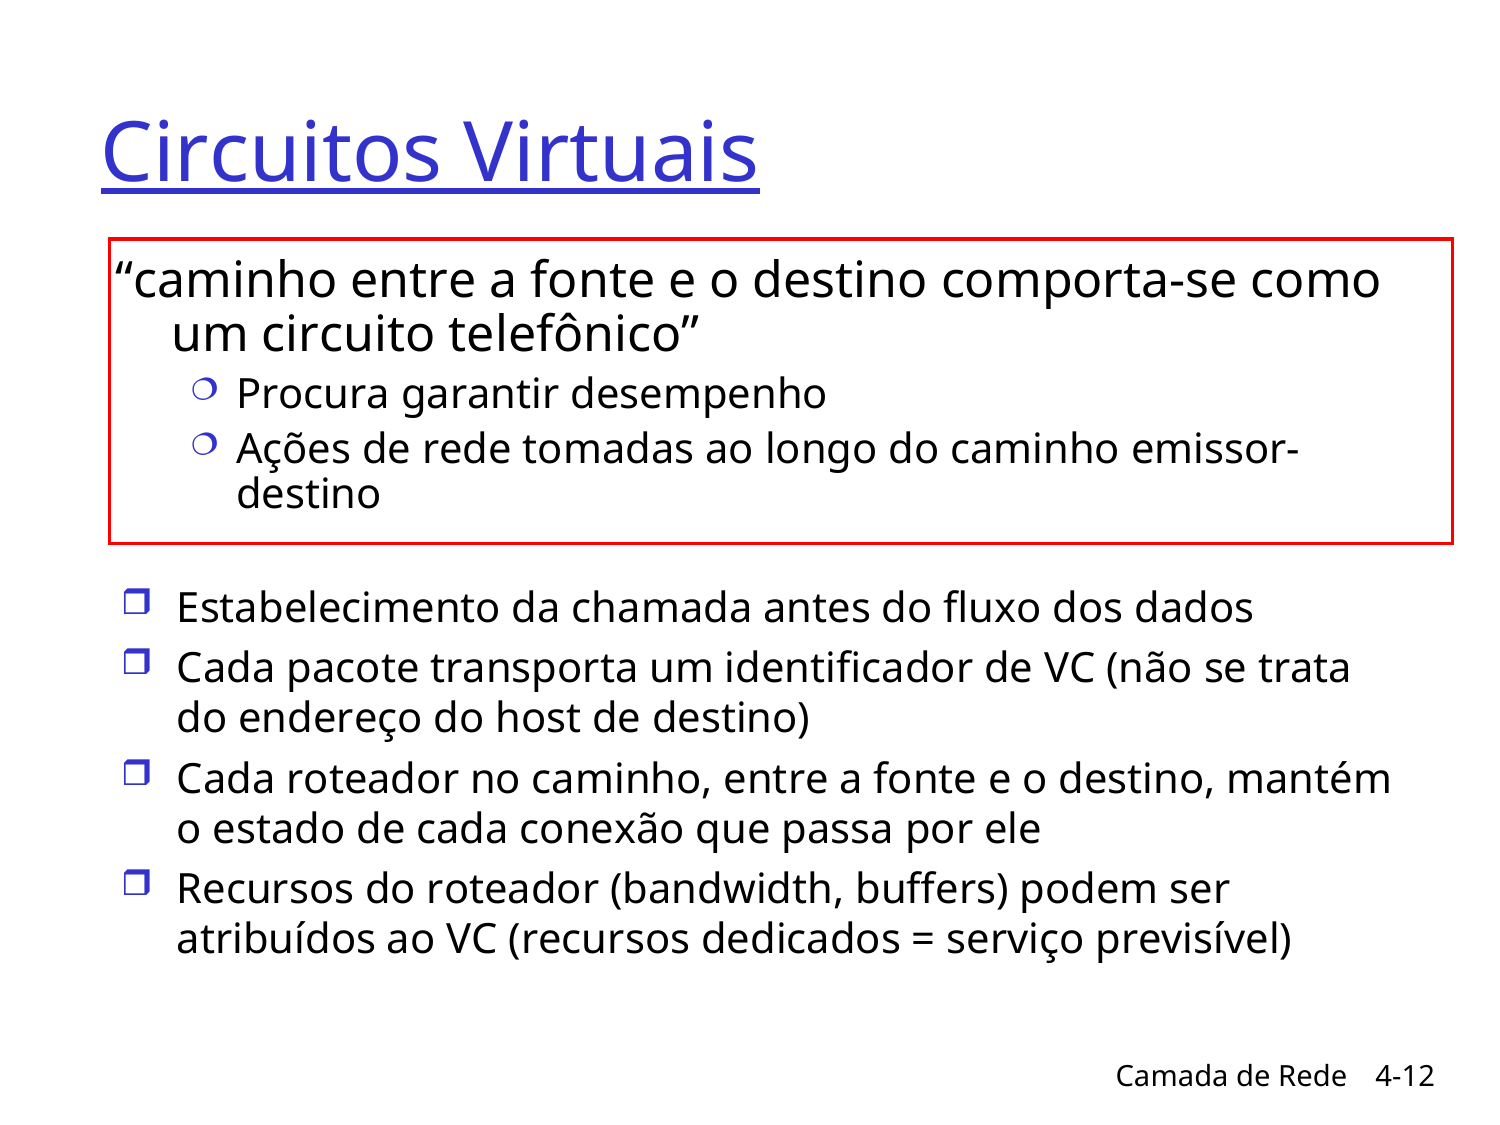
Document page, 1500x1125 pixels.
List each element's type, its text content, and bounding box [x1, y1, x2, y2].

text_box Circuitos Virtuais [85, 54, 1361, 243]
text_box 4-<número> [1339, 1050, 1451, 1125]
text_box “caminho entre a fonte e o destino comporta-se como um circuito telefônico” Procura garantir desempenho Ações de rede tomadas ao longo do caminho emissor-destino [99, 246, 1415, 593]
text_box “caminho entre a fonte e o destino comporta-se como um circuito telefônico” Procura garantir desempenho Ações de rede tomadas ao longo do caminho emissor-destino [111, 246, 1415, 542]
text_box Camada de Rede [887, 1050, 1339, 1125]
text_box Estabelecimento da chamada antes do fluxo dos dados Cada pacote transporta um identificador de VC (não se trata do endereço do host de destino) Cada roteador no caminho, entre a fonte e o destino, mantém o estado de cada conexão que passa por ele Recursos do roteador (bandwidth, buffers) podem ser atribuídos ao VC (recursos dedicados = serviço previsível) [106, 573, 1417, 1031]
